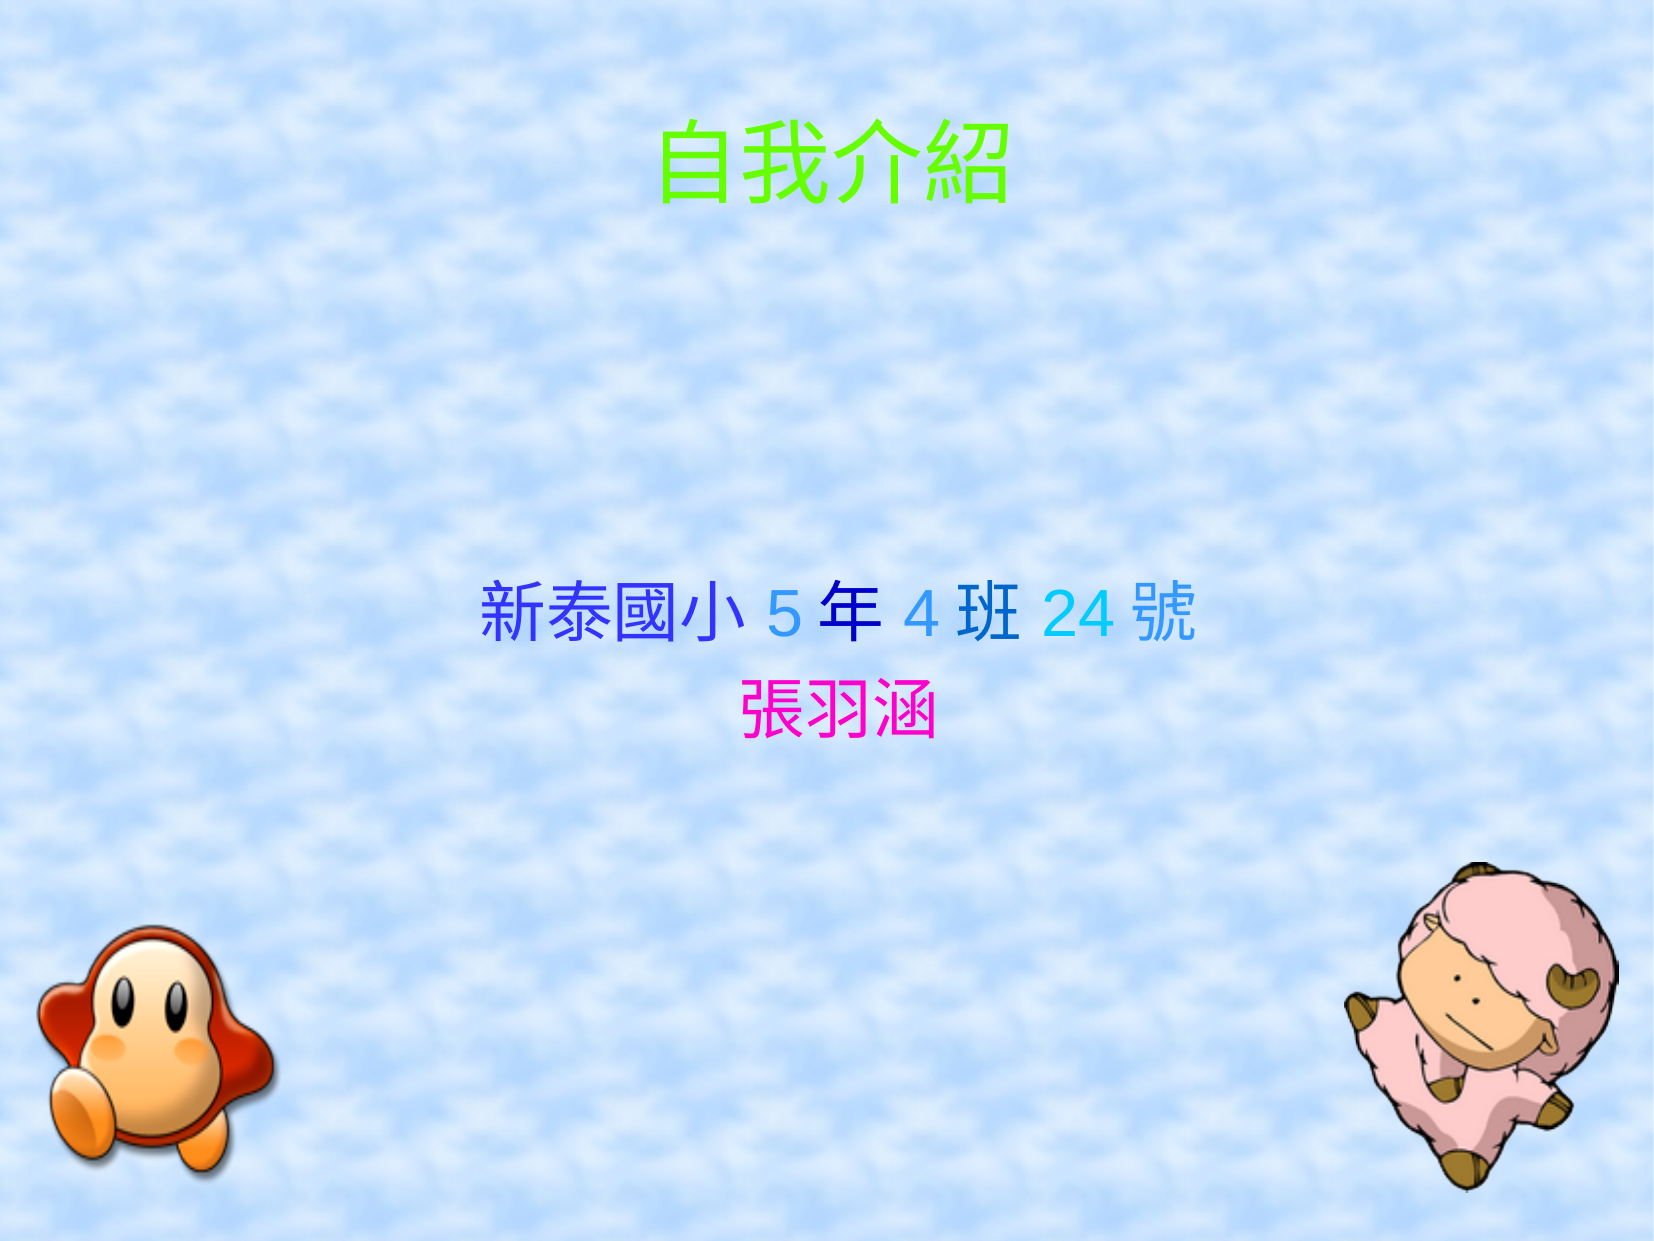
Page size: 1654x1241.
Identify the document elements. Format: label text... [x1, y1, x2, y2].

subtitle 新泰國小5年4班24號 張羽涵 [94, 296, 1583, 1016]
picture [0, 0, 1654, 1241]
title 自我介紹 [87, 53, 1576, 261]
